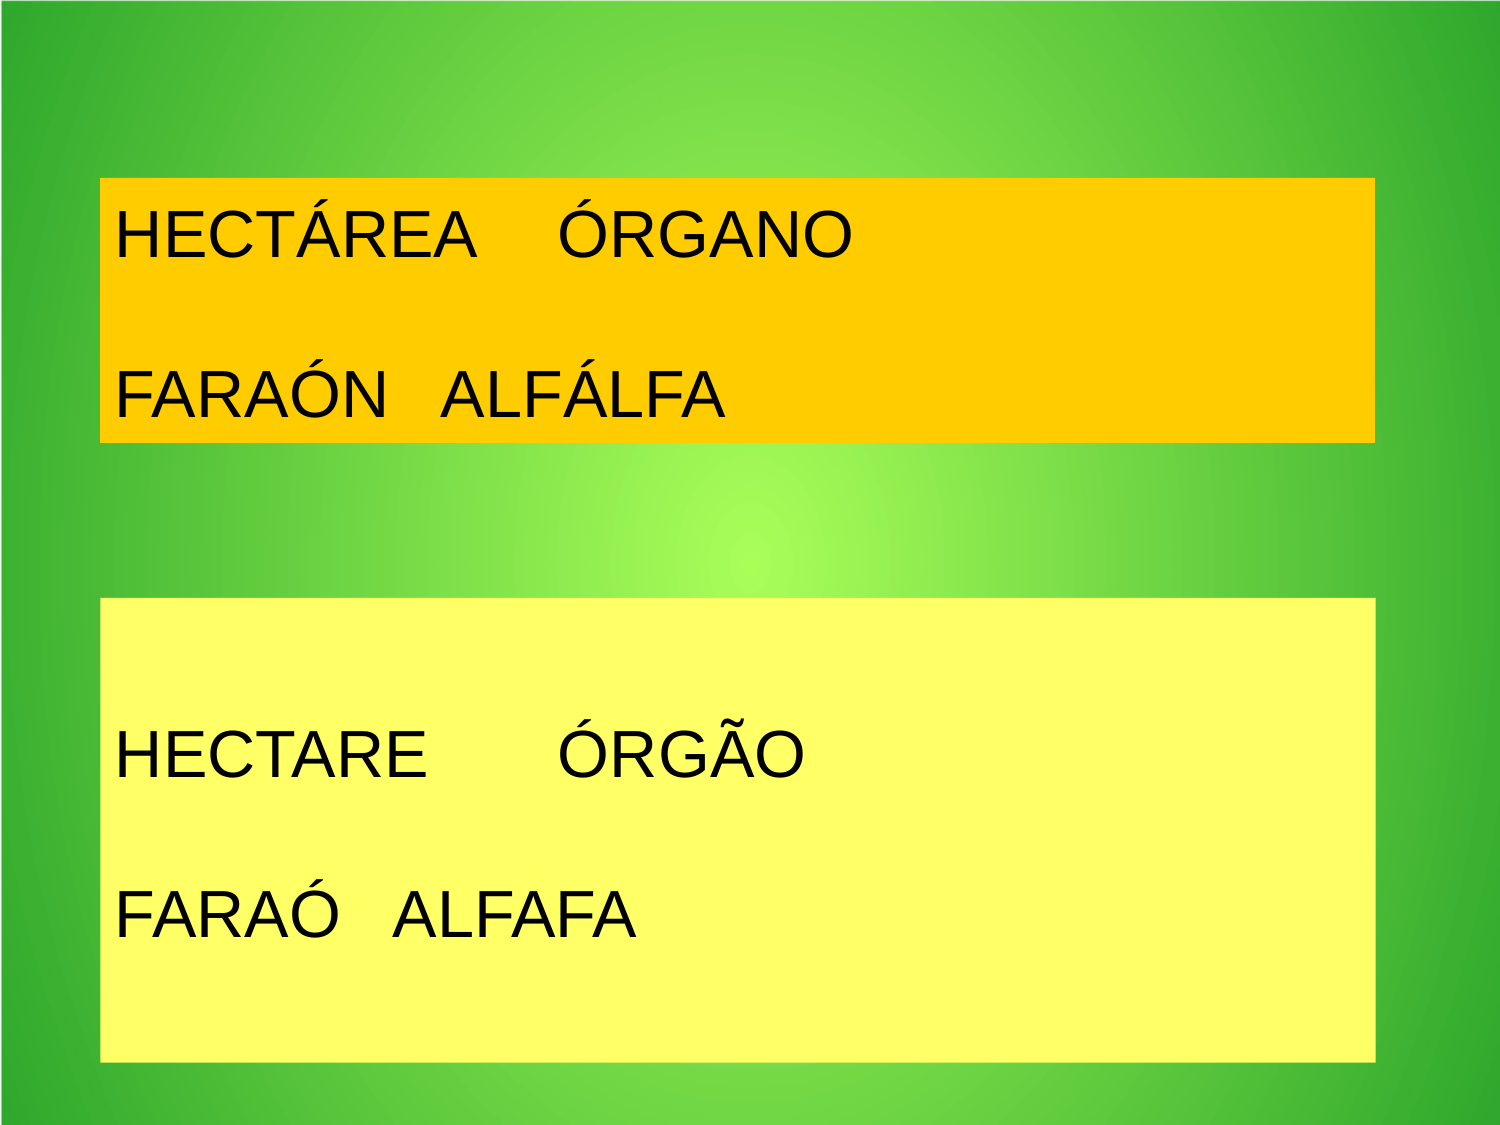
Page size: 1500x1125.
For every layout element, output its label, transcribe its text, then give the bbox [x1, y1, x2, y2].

text_box HECTARE ÓRGÃO FARAÓ ALFAFA [100, 597, 1376, 1063]
text_box HECTÁREA ÓRGANO FARAÓN ALFÁLFA [100, 177, 1375, 443]
picture [0, 0, 1500, 1125]
